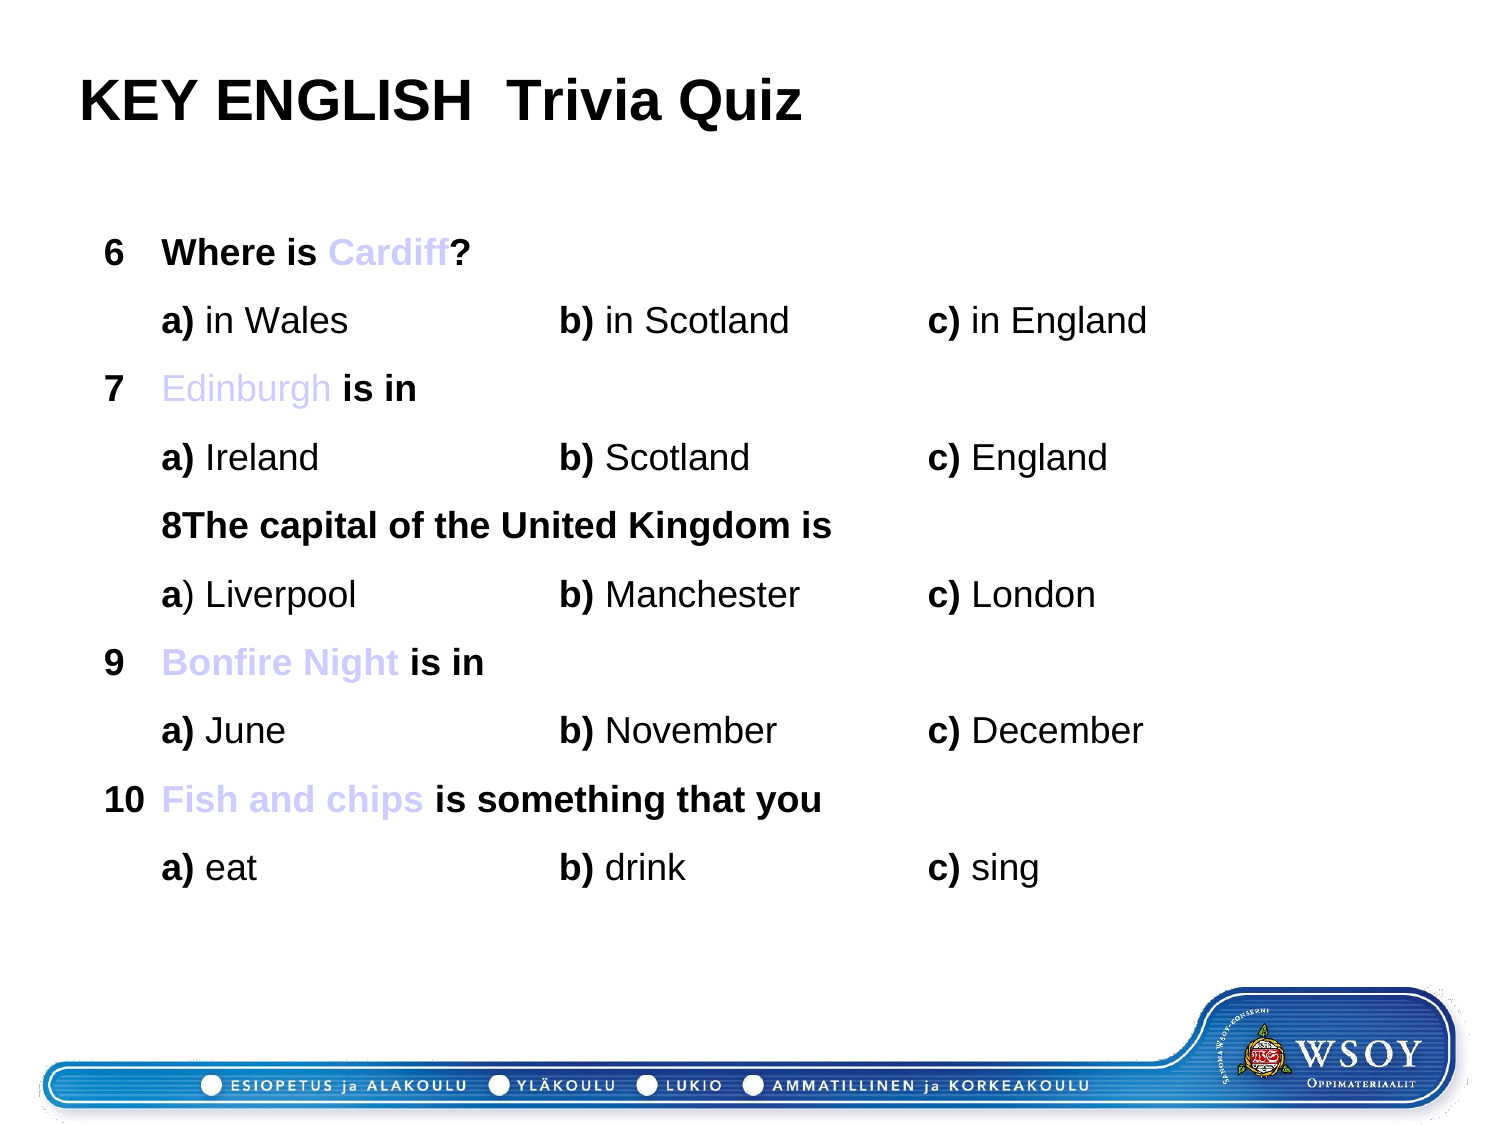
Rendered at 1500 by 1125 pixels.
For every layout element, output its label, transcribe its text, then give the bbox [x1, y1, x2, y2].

text_box KEY ENGLISH Trivia Quiz [64, 54, 1424, 141]
text_box 6 Where is Cardiff? a) in Wales b) in Scotland c) in England 7 Edinburgh is in a) Ireland b) Scotland c) England 8The capital of the United Kingdom is a) Liverpool b) Manchester c) London 9 Bonfire Night is in a) June b) November c) December 10 Fish and chips is something that you a) eat b) drink c) sing [88, 219, 1400, 965]
picture [0, 987, 1500, 1125]
